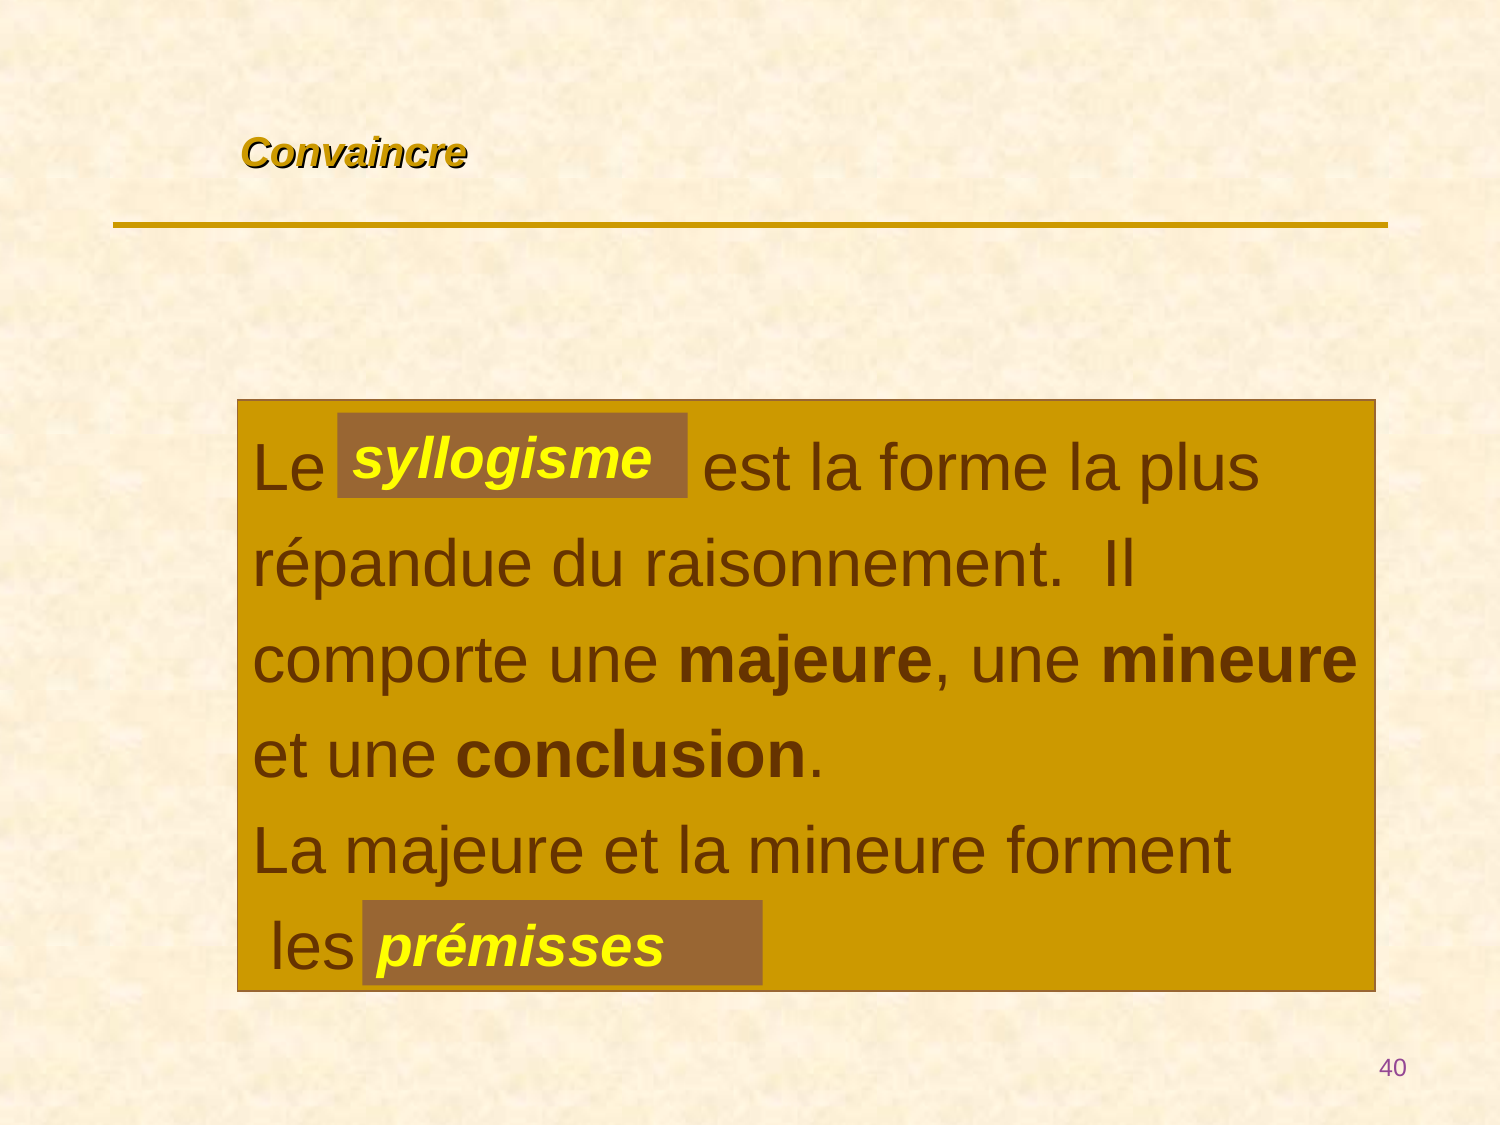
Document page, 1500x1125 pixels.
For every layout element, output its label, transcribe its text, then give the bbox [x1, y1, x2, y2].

picture [0, 0, 1500, 1125]
text_box prémisses [362, 900, 763, 986]
text_box syllogisme [337, 412, 688, 498]
text_box Convaincre [225, 116, 483, 183]
text_box Le … est la forme la plus répandue du raisonnement. Il comporte une majeure, une mineure et une conclusion. La majeure et la mineure forment les ... [237, 399, 1375, 991]
